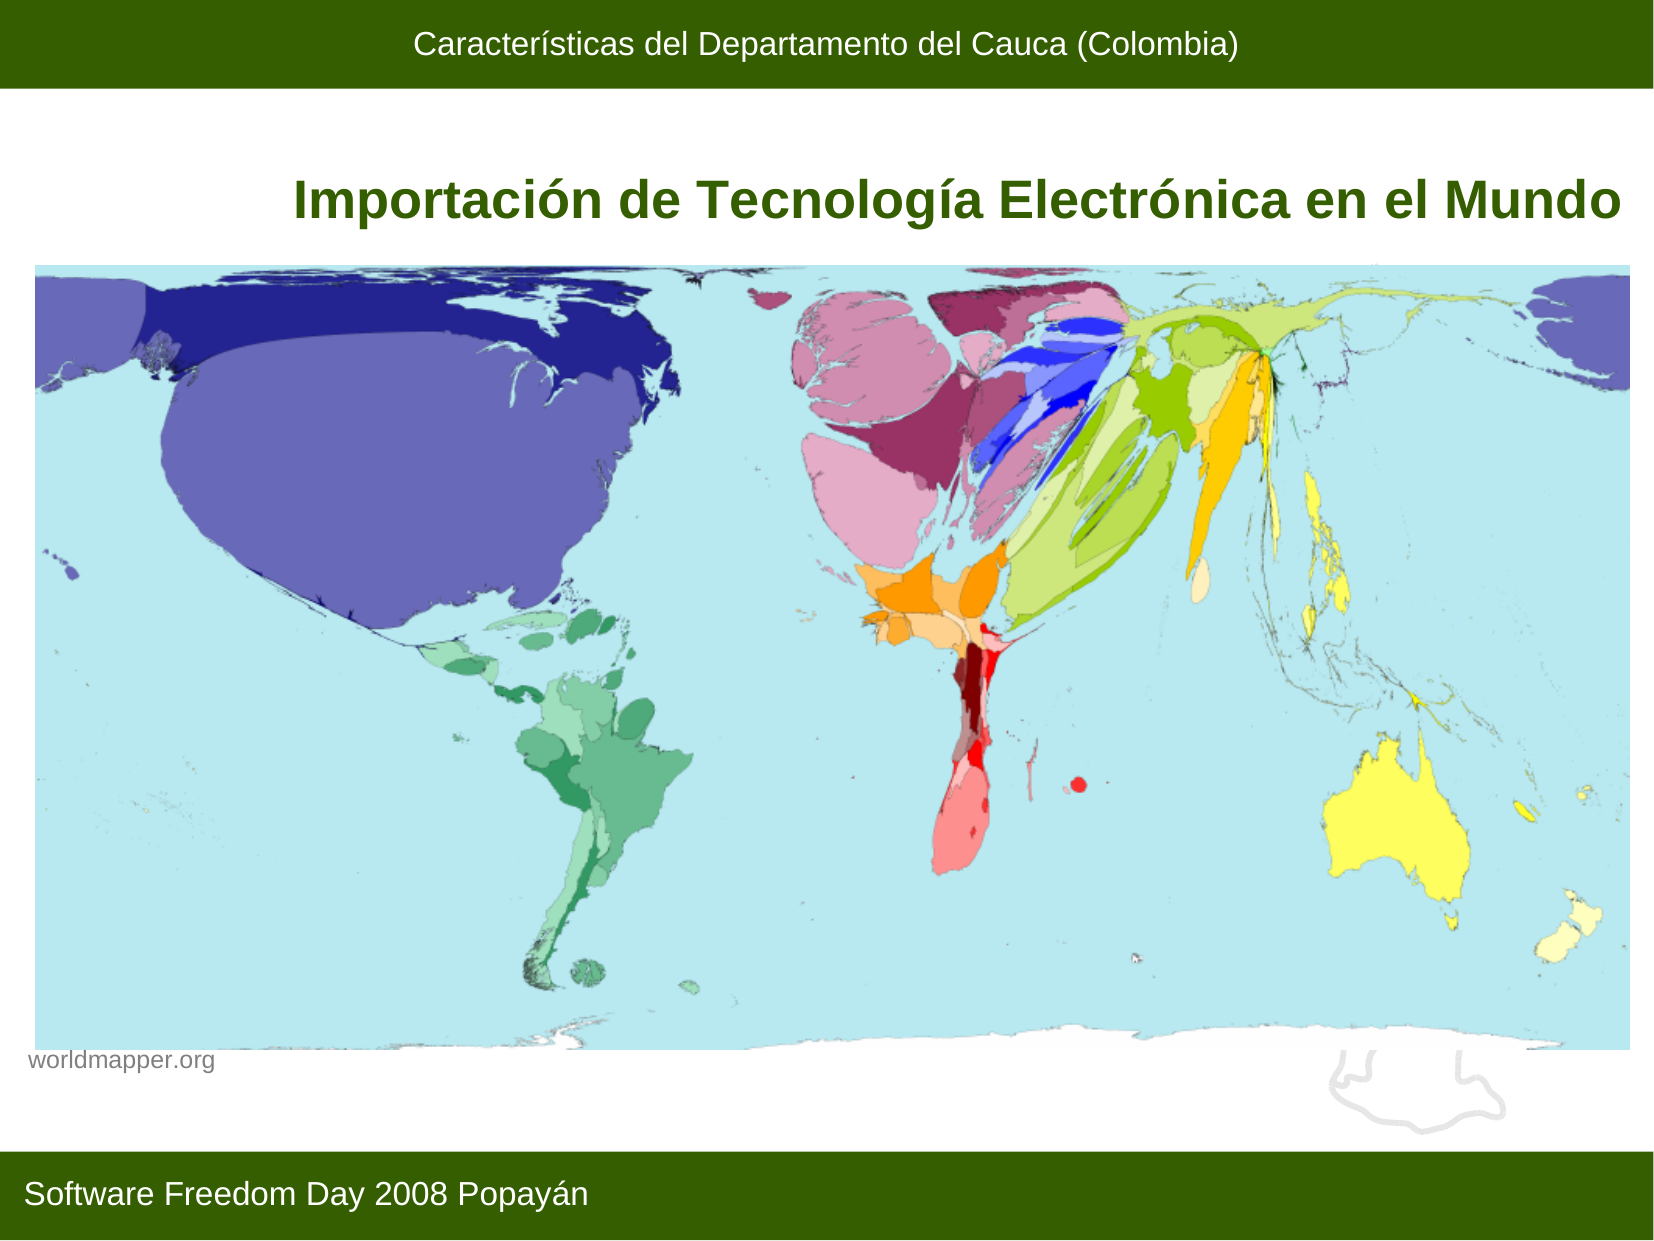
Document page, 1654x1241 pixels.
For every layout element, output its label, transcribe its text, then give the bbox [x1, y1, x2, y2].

picture [35, 265, 1630, 1051]
title Importación de Tecnología Electrónica en el Mundo [147, 147, 1625, 252]
text_box worldmapper.org [28, 1045, 214, 1074]
